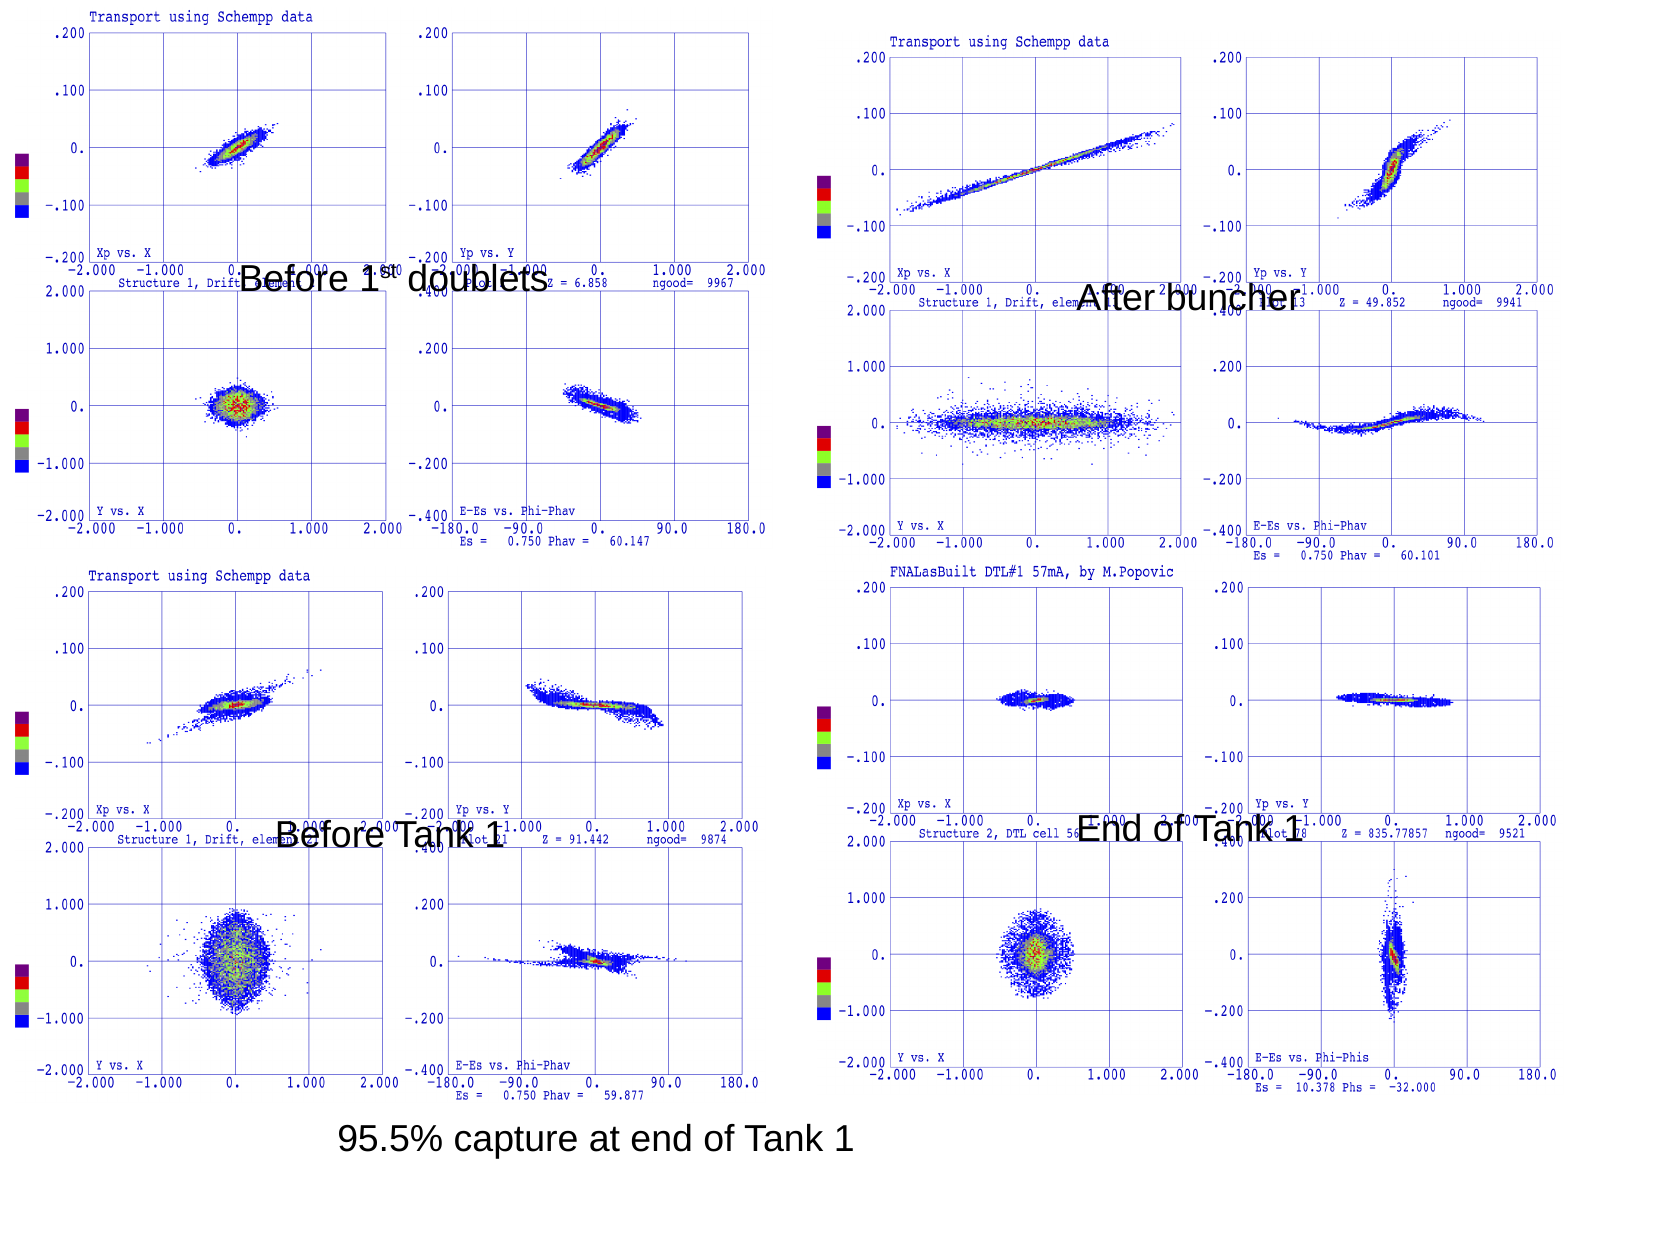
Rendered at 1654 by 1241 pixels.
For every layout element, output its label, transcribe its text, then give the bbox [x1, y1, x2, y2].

picture [817, 32, 1564, 1096]
picture [15, 566, 766, 1103]
picture [15, 7, 773, 549]
text_box 95.5% capture at end of Tank 1 [322, 1110, 953, 1167]
